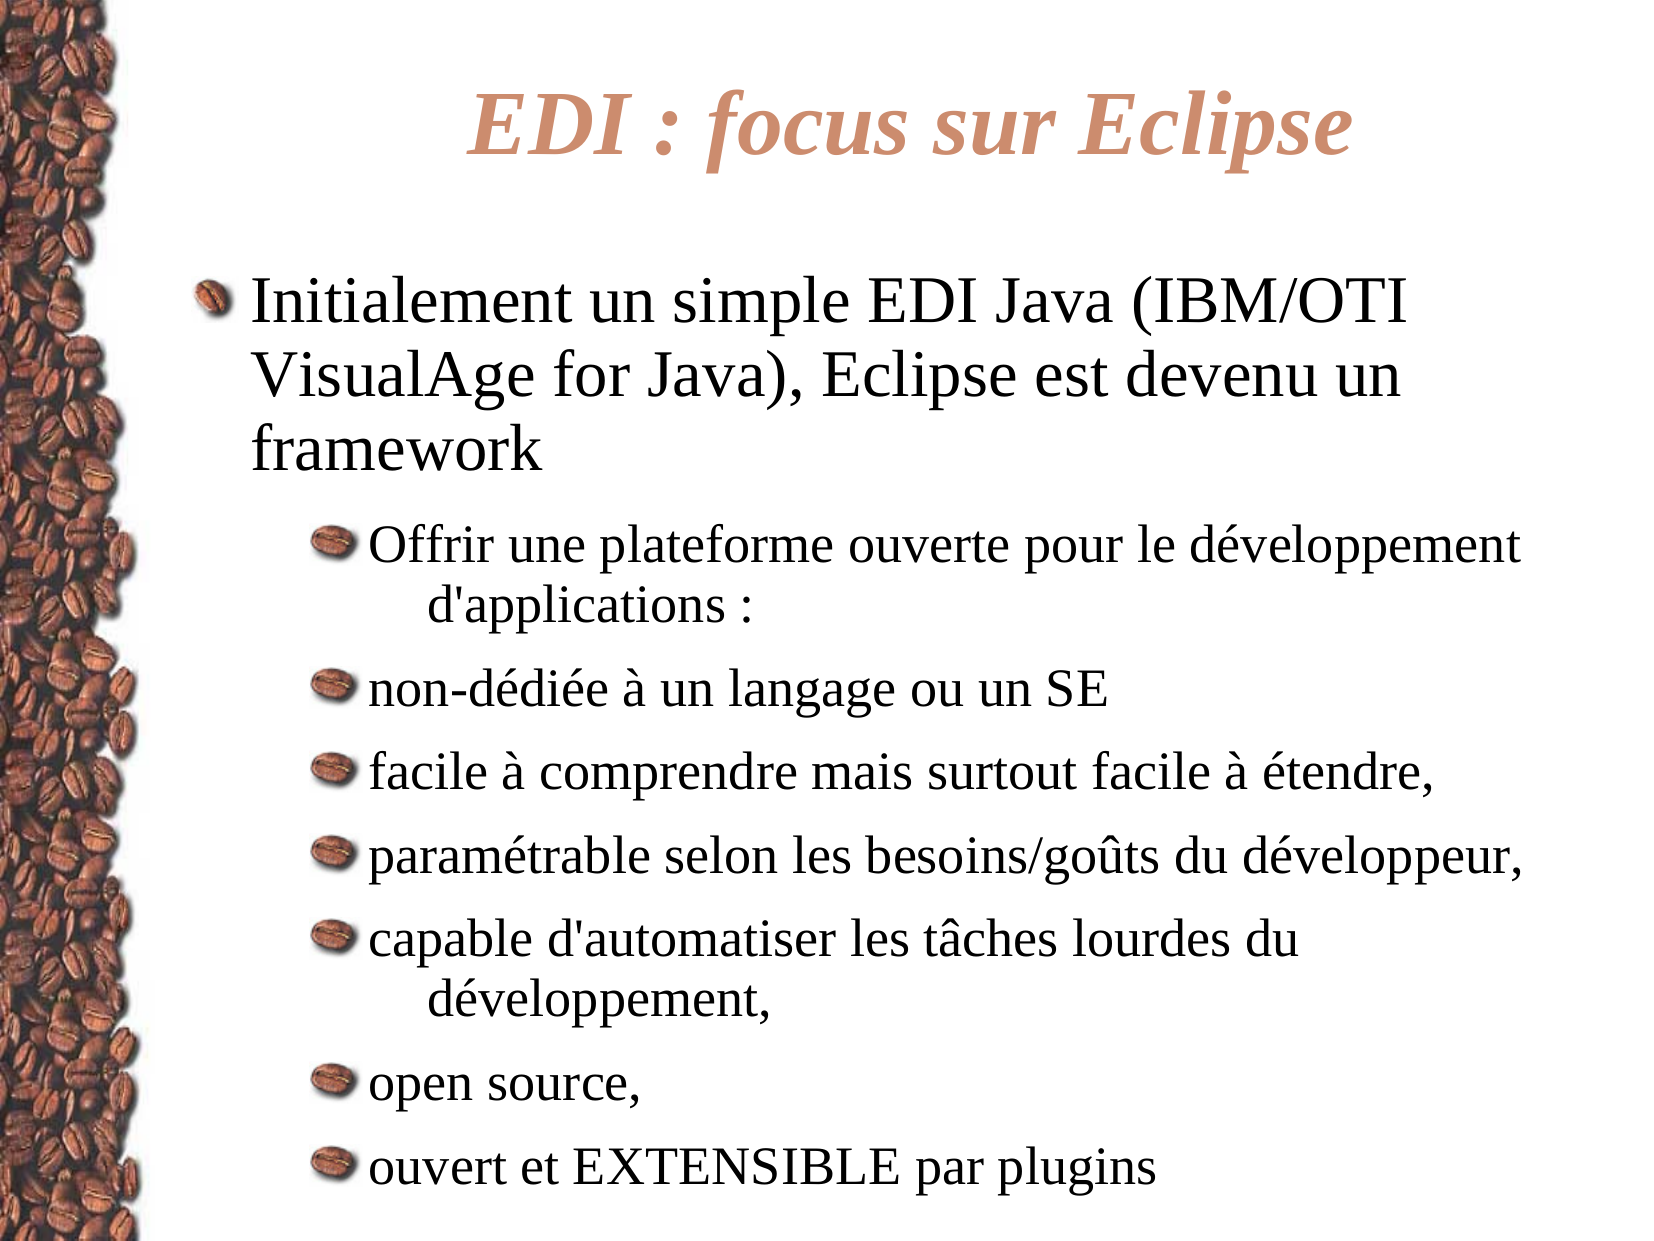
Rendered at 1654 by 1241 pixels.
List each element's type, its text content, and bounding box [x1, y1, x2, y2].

picture [0, 0, 155, 1241]
title EDI : focus sur Eclipse [205, 35, 1618, 223]
list Initialement un simple EDI Java (IBM/OTI VisualAge for Java), Eclipse est devenu un framework Offrir une plateforme ouverte pour le développement d'applications : non-dédiée à un langage ou un SE facile à comprendre mais surtout facile à étendre, paramétrable selon les besoins/goûts du développeur, capable d'automatiser les tâches lourdes du développement, open source, ouvert et EXTENSIBLE par plugins [191, 262, 1538, 1196]
